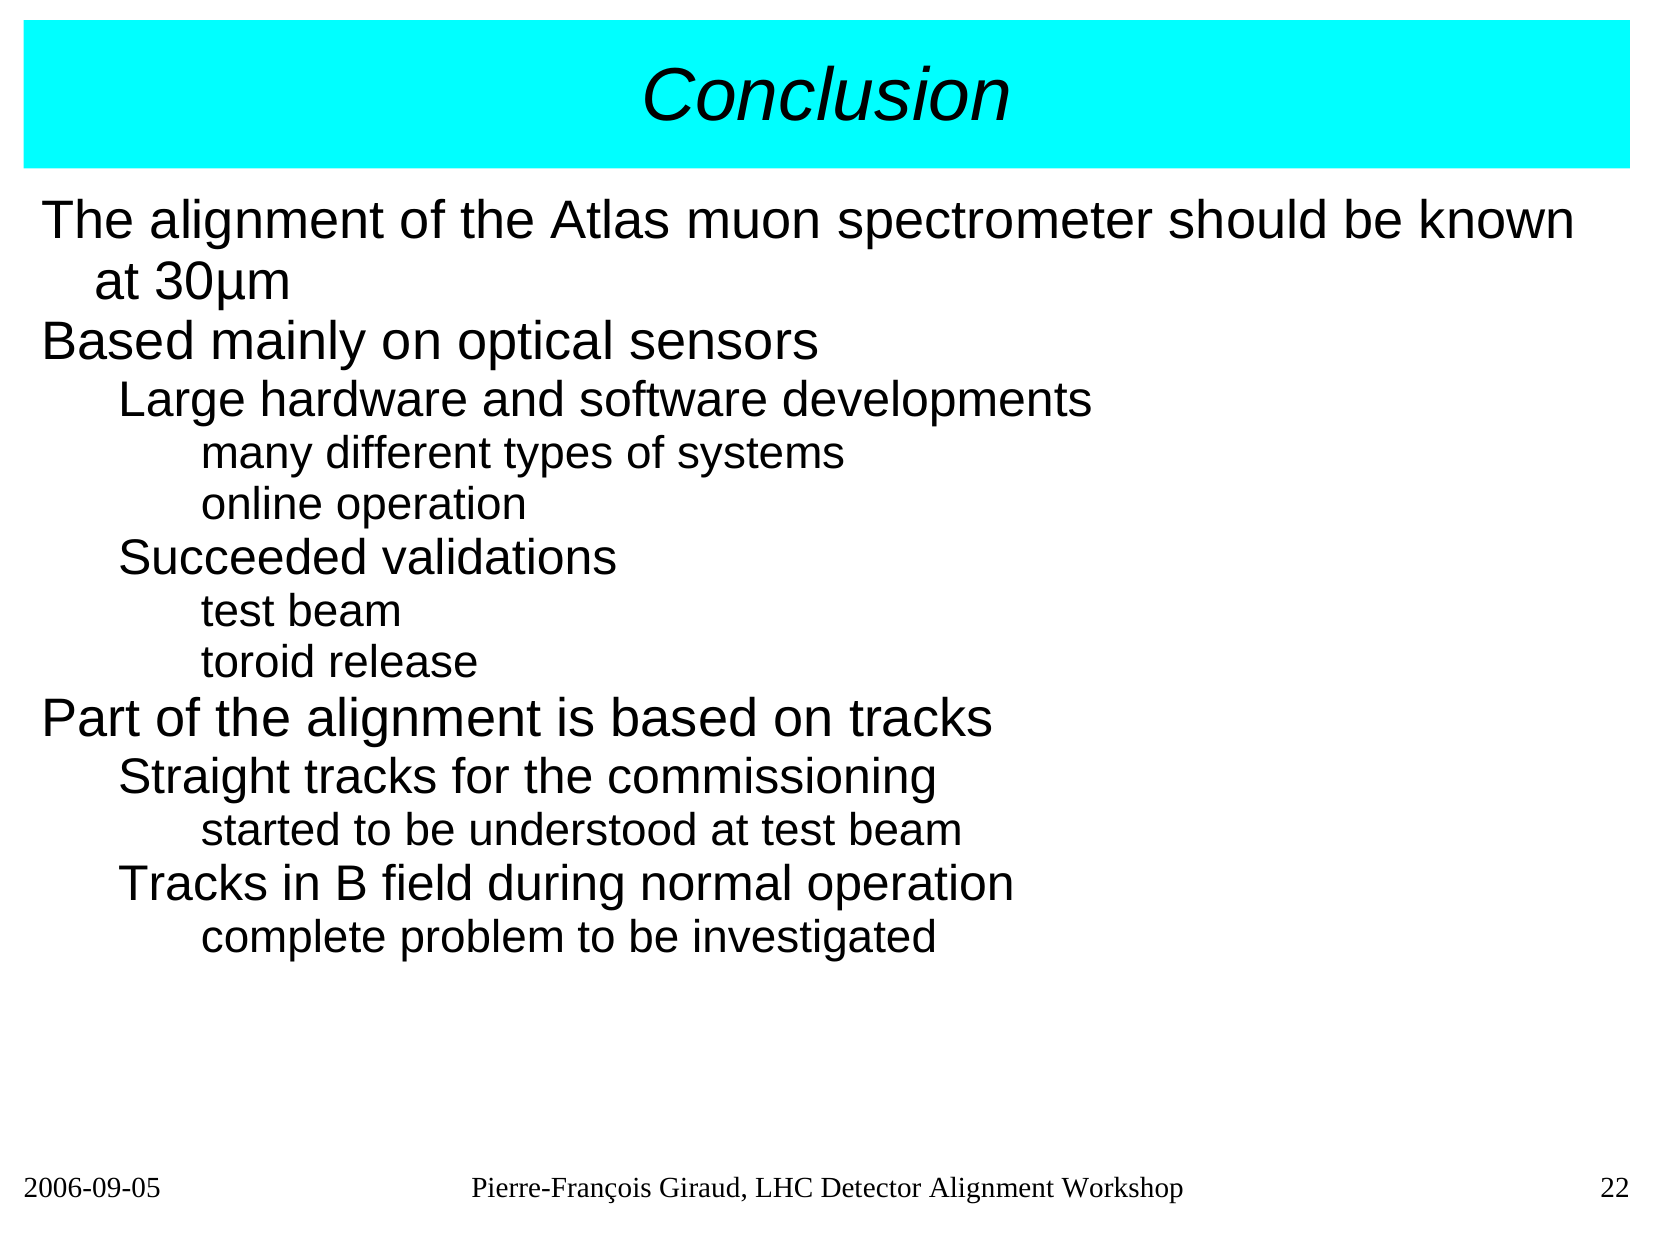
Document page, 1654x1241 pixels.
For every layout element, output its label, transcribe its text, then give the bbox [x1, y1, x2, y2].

title Conclusion [23, 20, 1630, 169]
list The alignment of the Atlas muon spectrometer should be known at 30µm Based mainly on optical sensors Large hardware and software developments many different types of systems online operation Succeeded validations test beam toroid release Part of the alignment is based on tracks Straight tracks for the commissioning started to be understood at test beam Tracks in B field during normal operation complete problem to be investigated [23, 189, 1630, 1144]
